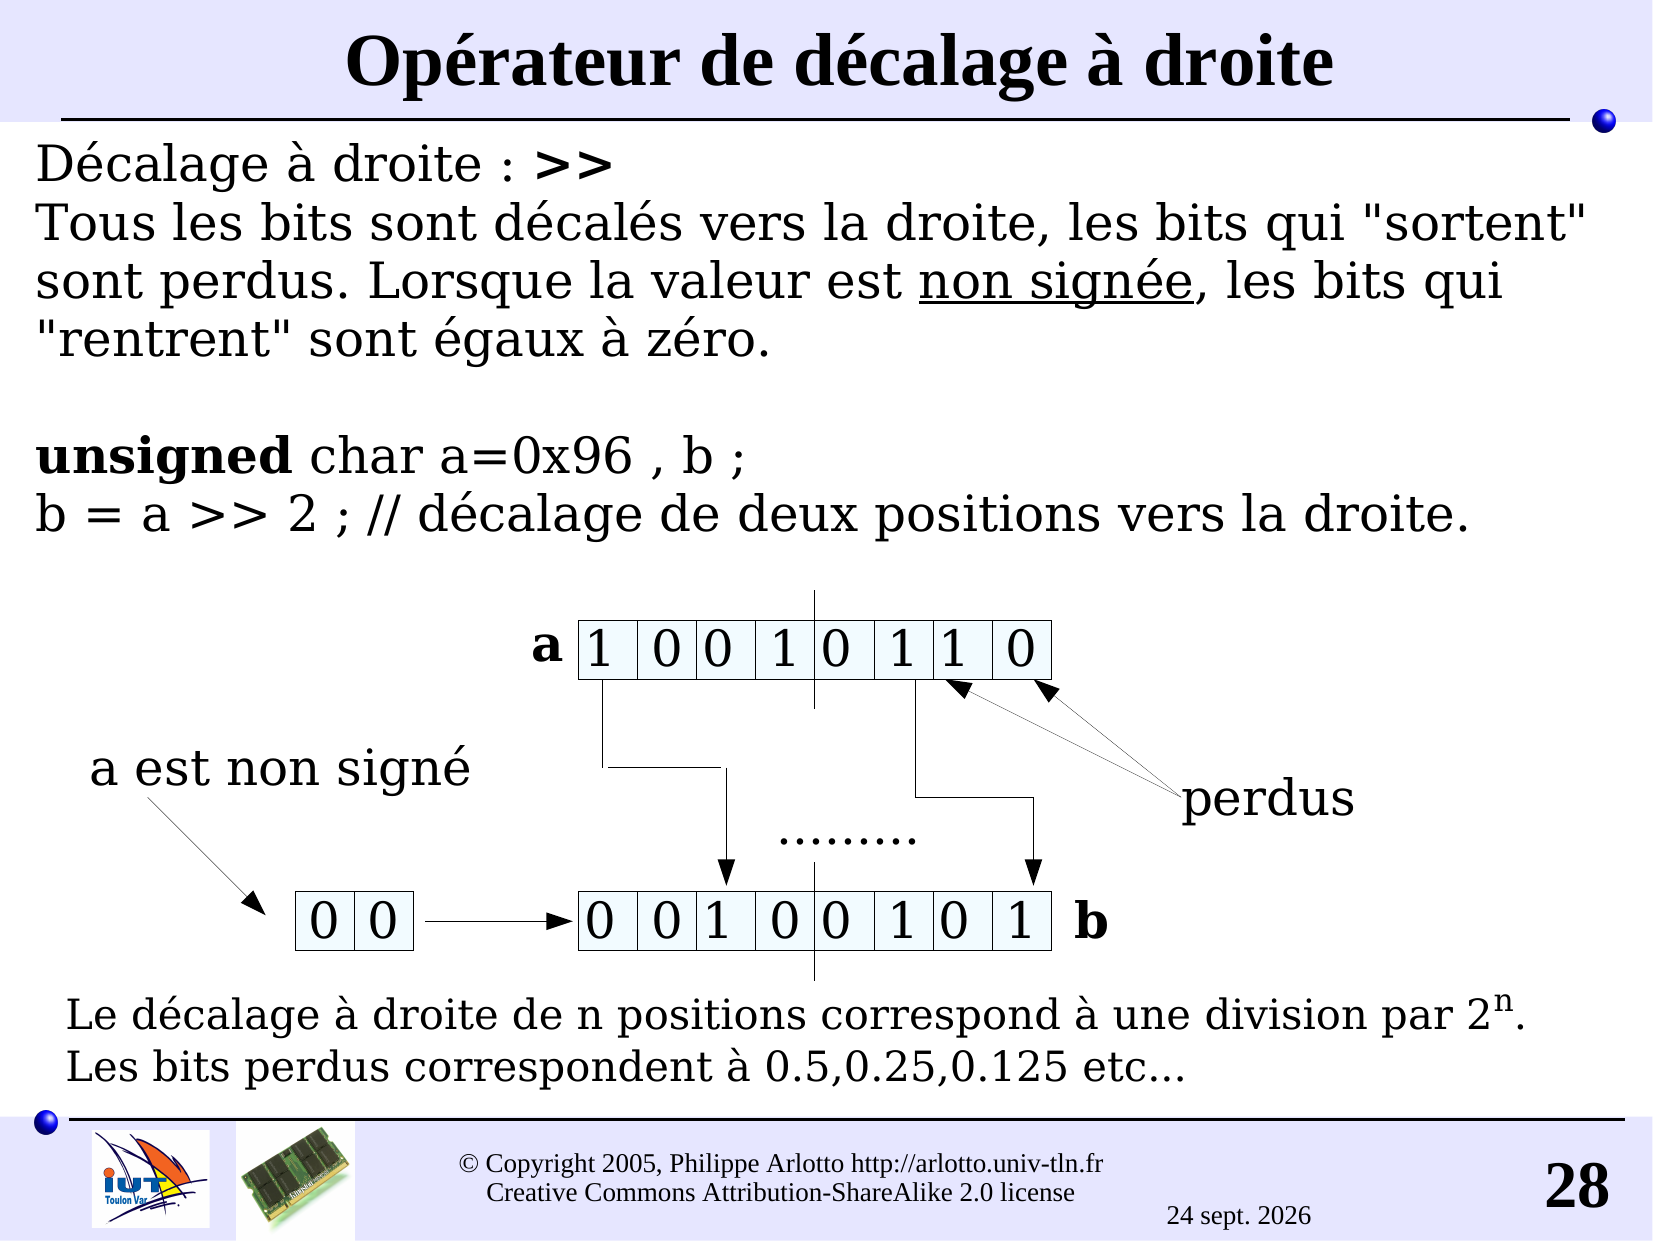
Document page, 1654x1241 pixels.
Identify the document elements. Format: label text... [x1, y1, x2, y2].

text_box 1 [696, 891, 755, 951]
picture [236, 1121, 355, 1241]
text_box 0 [815, 891, 874, 951]
text_box 0 [637, 891, 696, 951]
text_box 1 [755, 620, 814, 680]
text_box a est non signé [89, 738, 473, 798]
text_box 0 [355, 891, 414, 951]
text_box a [531, 614, 565, 673]
text_box Le décalage à droite de n positions correspond à une division par 2n. Les bits perdus correspondent à 0.5,0.25,0.125 etc... [65, 979, 1528, 1093]
text_box Décalage à droite : >> Tous les bits sont décalés vers la droite, les bits qui "sortent" sont perdus. Lorsque la valeur est non signée, les bits qui "rentrent" sont égaux à zéro. unsigned char a=0x96 , b ; b = a >> 2 ; // décalage de deux positions vers la droite. [35, 134, 1636, 544]
text_box 0 [755, 891, 814, 951]
text_box 1 [874, 620, 933, 680]
text_box perdus [1181, 768, 1357, 827]
text_box b [1075, 891, 1111, 951]
text_box 0 [578, 891, 637, 951]
title Opérateur de décalage à droite [95, 11, 1585, 110]
text_box 1 [992, 891, 1052, 951]
text_box 1 [578, 620, 637, 680]
text_box 0 [933, 891, 992, 951]
text_box 1 [933, 620, 992, 680]
text_box 0 [992, 620, 1052, 680]
text_box ......... [776, 798, 921, 857]
text_box 1 [874, 891, 933, 951]
text_box 0 [637, 620, 696, 680]
text_box 0 [696, 620, 755, 680]
text_box 0 [815, 620, 874, 680]
text_box 0 [295, 891, 355, 951]
